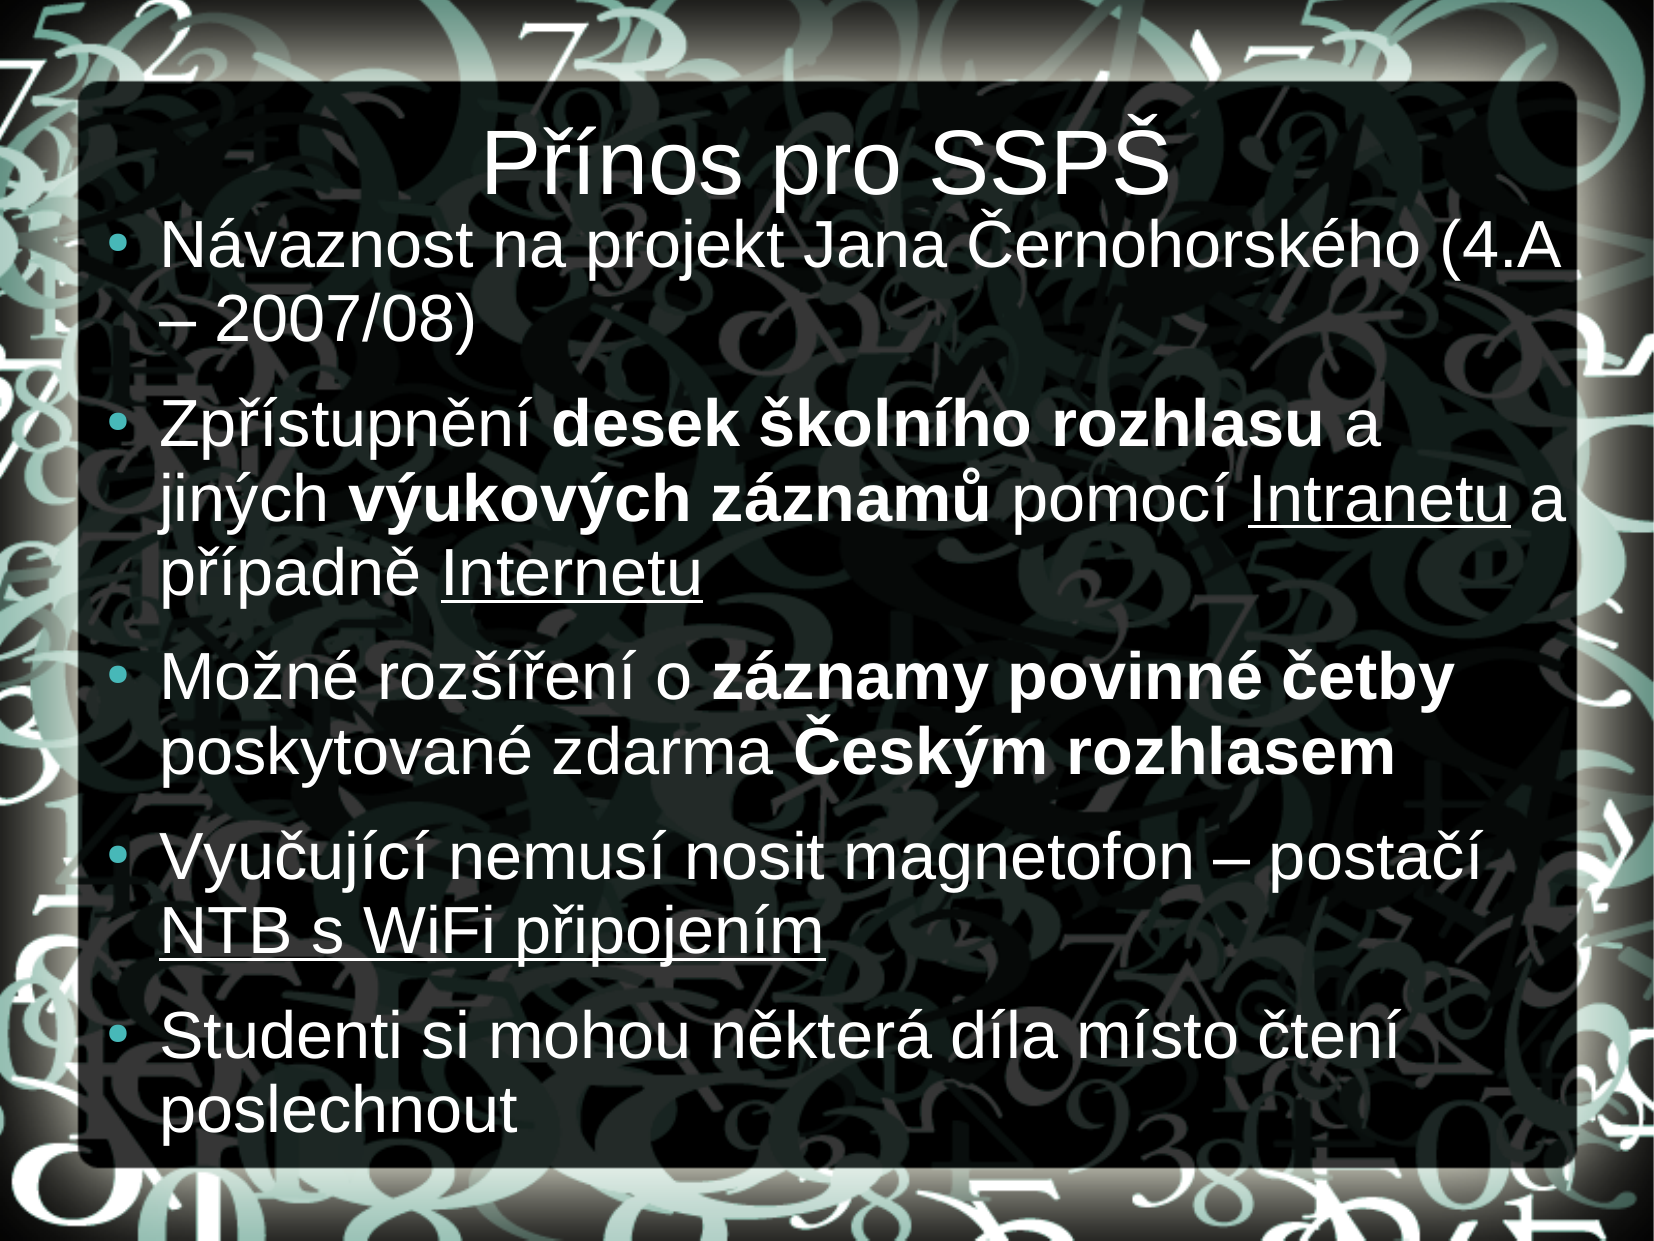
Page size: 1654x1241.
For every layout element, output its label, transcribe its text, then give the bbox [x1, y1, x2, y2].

picture [0, 0, 1654, 1241]
title Přínos pro SSPŠ [82, 88, 1571, 237]
list Návaznost na projekt Jana Černohorského (4.A – 2007/08) Zpřístupnění desek školního rozhlasu a jiných výukových záznamů pomocí Intranetu a případně Internetu Možné rozšíření o záznamy povinné četby poskytované zdarma Českým rozhlasem Vyučující nemusí nosit magnetofon – postačí NTB s WiFi připojením Studenti si mohou některá díla místo čtení poslechnout [88, 206, 1570, 1152]
